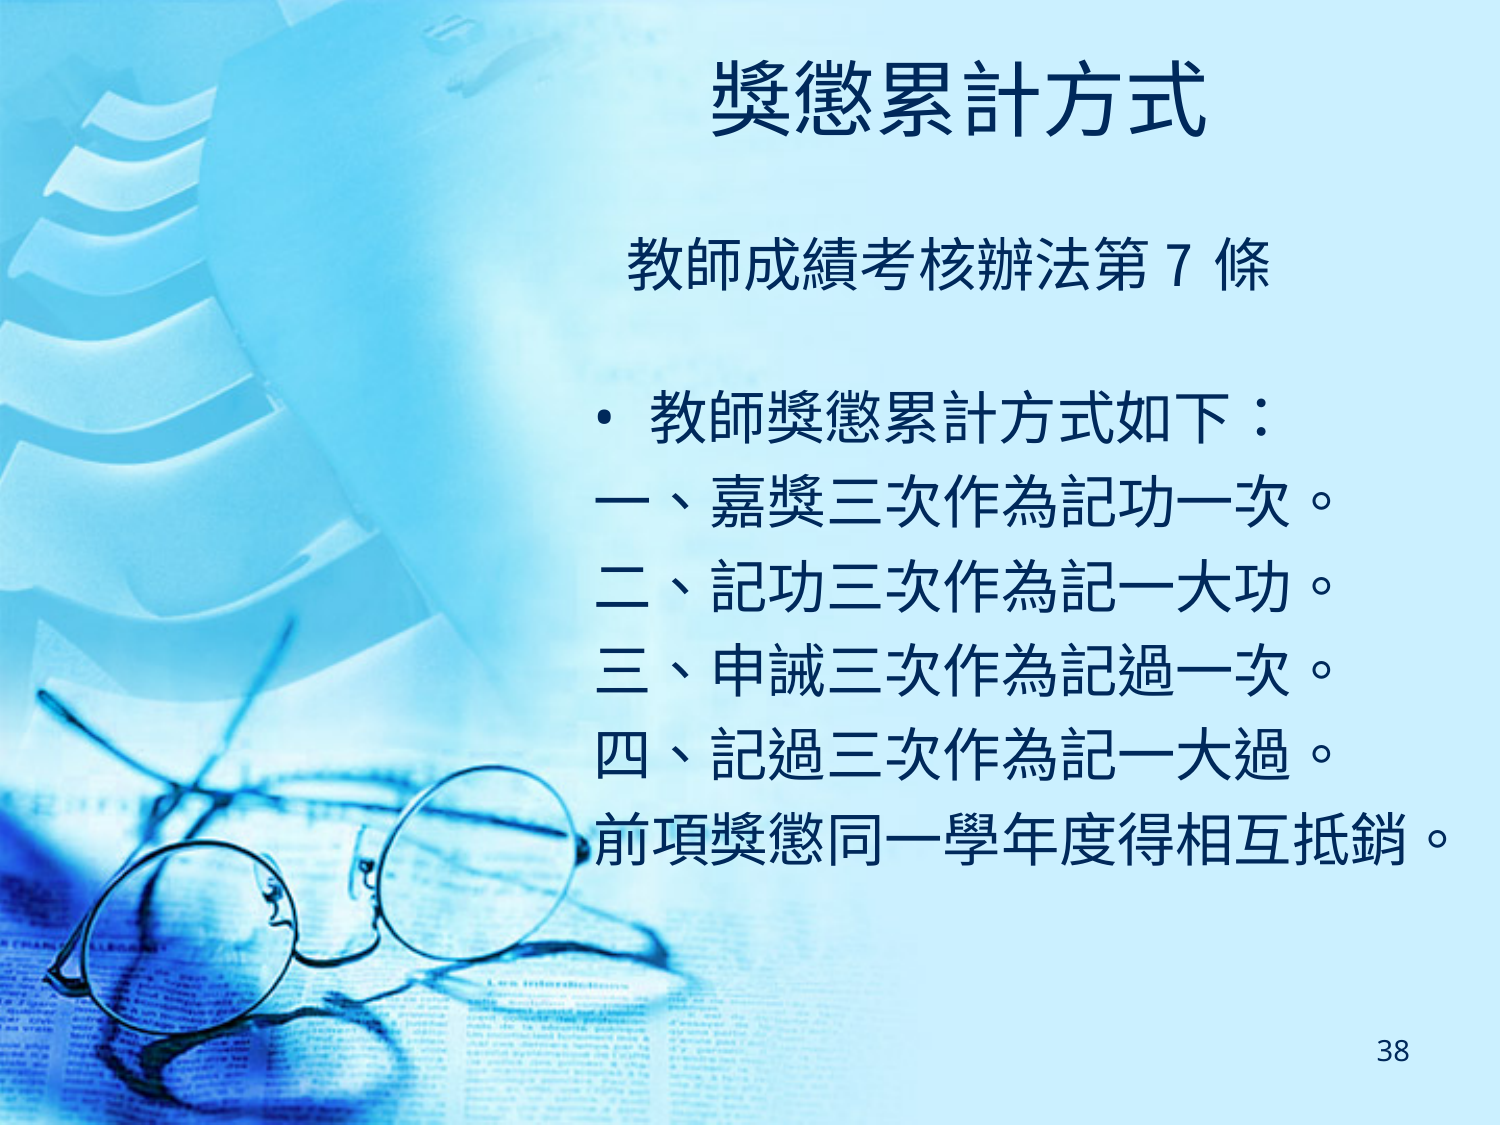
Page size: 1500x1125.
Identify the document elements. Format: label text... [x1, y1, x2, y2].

text_box 教師成績考核辦法第7條 [549, 184, 1371, 315]
title 獎懲累計方式 [596, 0, 1343, 184]
picture [0, 0, 1500, 1125]
list 教師獎懲累計方式如下： 一、嘉獎三次作為記功一次。 二、記功三次作為記一大功。 三、申誡三次作為記過一次。 四、記過三次作為記一大過。 前項獎懲同一學年度得相互抵銷。 [578, 373, 1500, 965]
